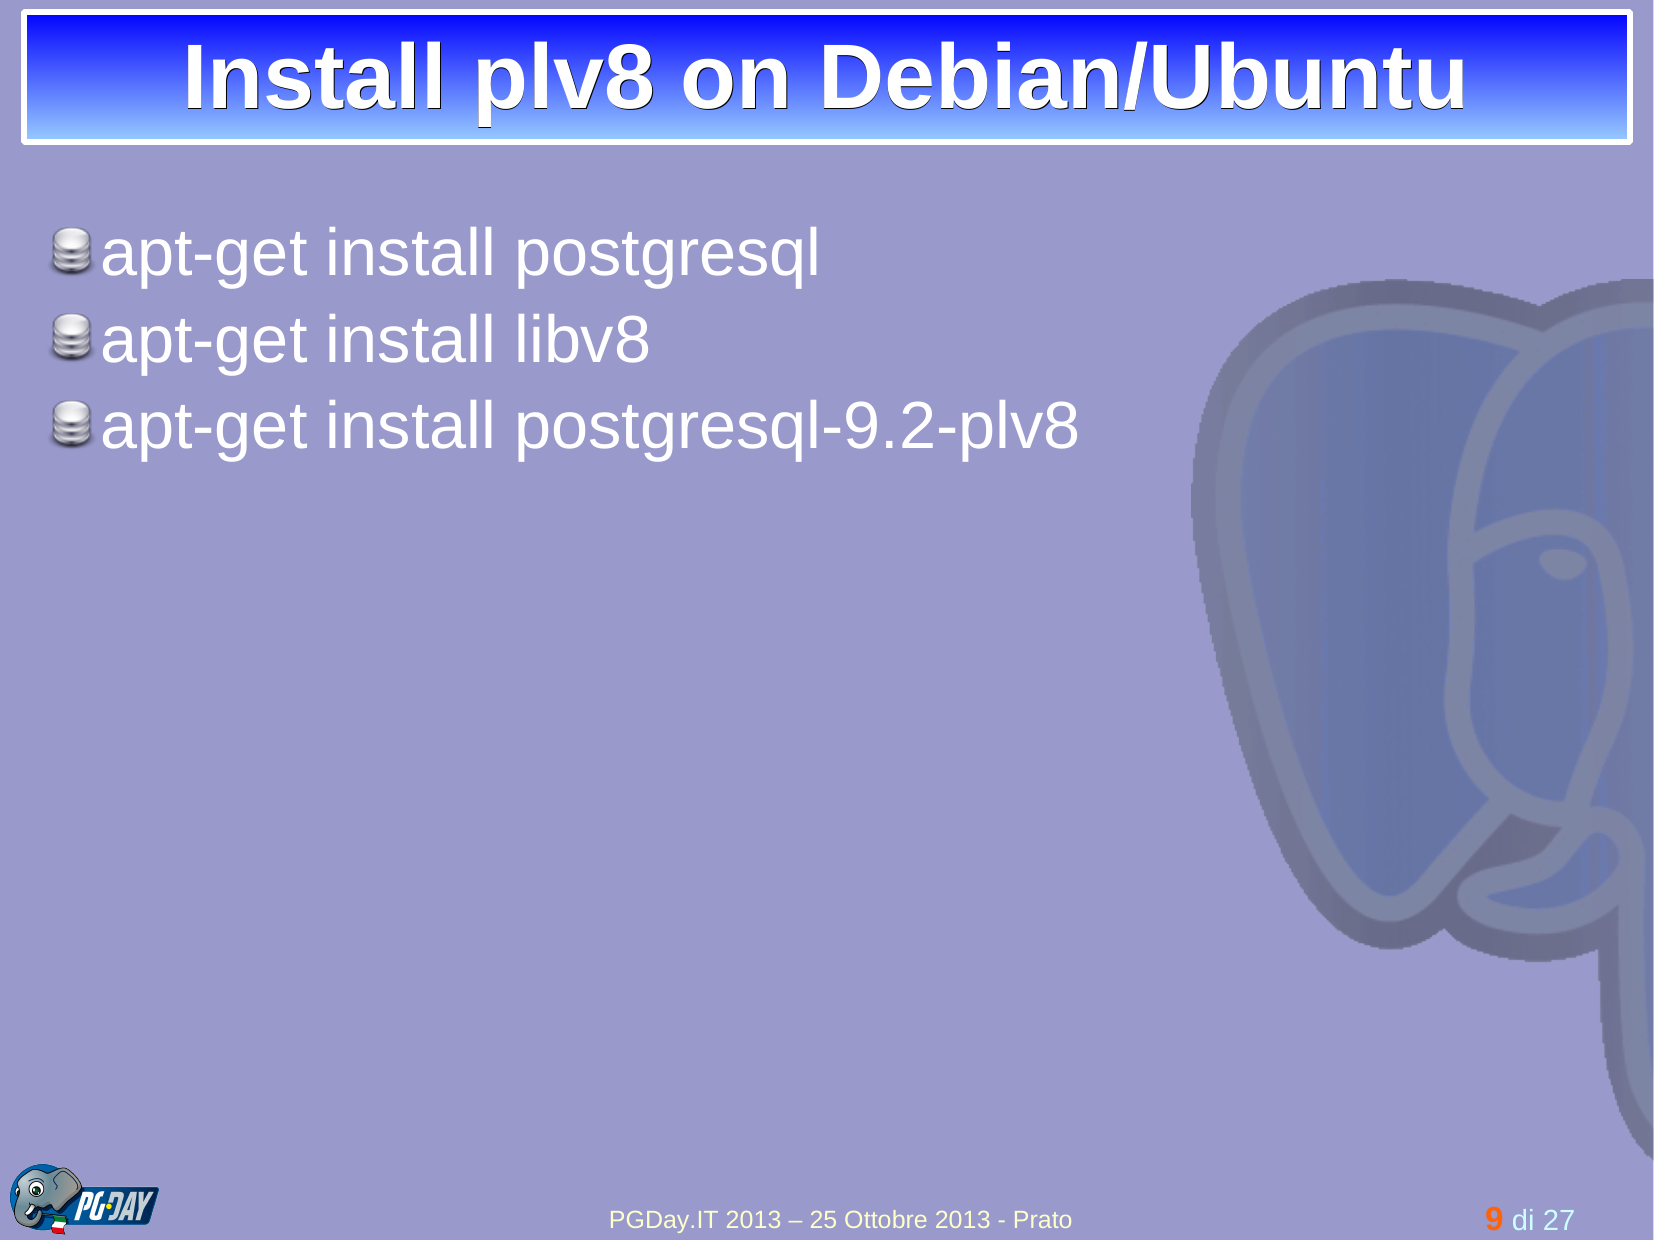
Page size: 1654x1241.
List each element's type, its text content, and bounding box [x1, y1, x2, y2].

picture [9, 1163, 160, 1236]
title Install plv8 on Debian/Ubuntu [23, 11, 1630, 142]
picture [1191, 279, 1654, 1182]
list apt-get install postgresql apt-get install libv8 apt-get install postgresql-9.2-plv8 [29, 215, 1625, 1152]
